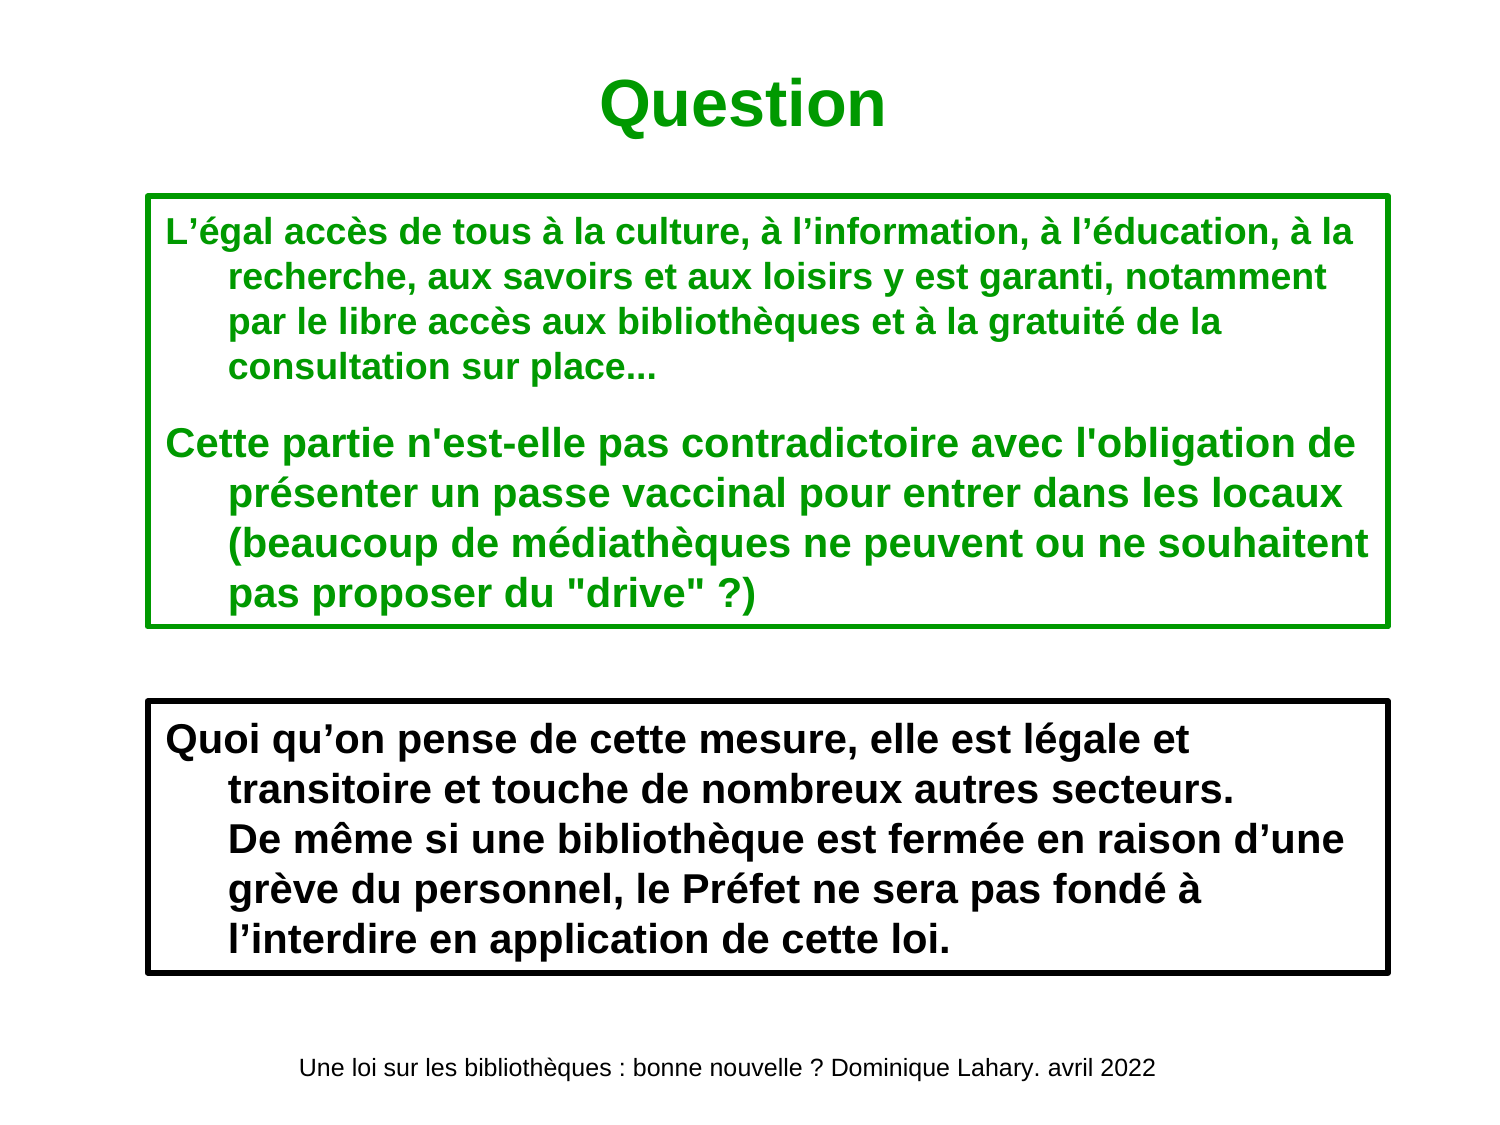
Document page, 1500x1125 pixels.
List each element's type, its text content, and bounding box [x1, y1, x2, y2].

text_box Une loi sur les bibliothèques : bonne nouvelle ? Dominique Lahary. avril 2022 [284, 1044, 1259, 1120]
text_box Quoi qu’on pense de cette mesure, elle est légale et transitoire et touche de nombreux autres secteurs. De même si une bibliothèque est fermée en raison d’une grève du personnel, le Préfet ne sera pas fondé à l’interdire en application de cette loi. [147, 701, 1388, 973]
text_box L’égal accès de tous à la culture, à l’information, à l’éducation, à la recherche, aux savoirs et aux loisirs y est garanti, notamment par le libre accès aux bibliothèques et à la gratuité de la consultation sur place... Cette partie n'est-elle pas contradictoire avec l'obligation de présenter un passe vaccinal pour entrer dans les locaux (beaucoup de médiathèques ne peuvent ou ne souhaitent pas proposer du "drive" ?) [147, 196, 1388, 627]
text_box Question [49, 0, 1438, 200]
